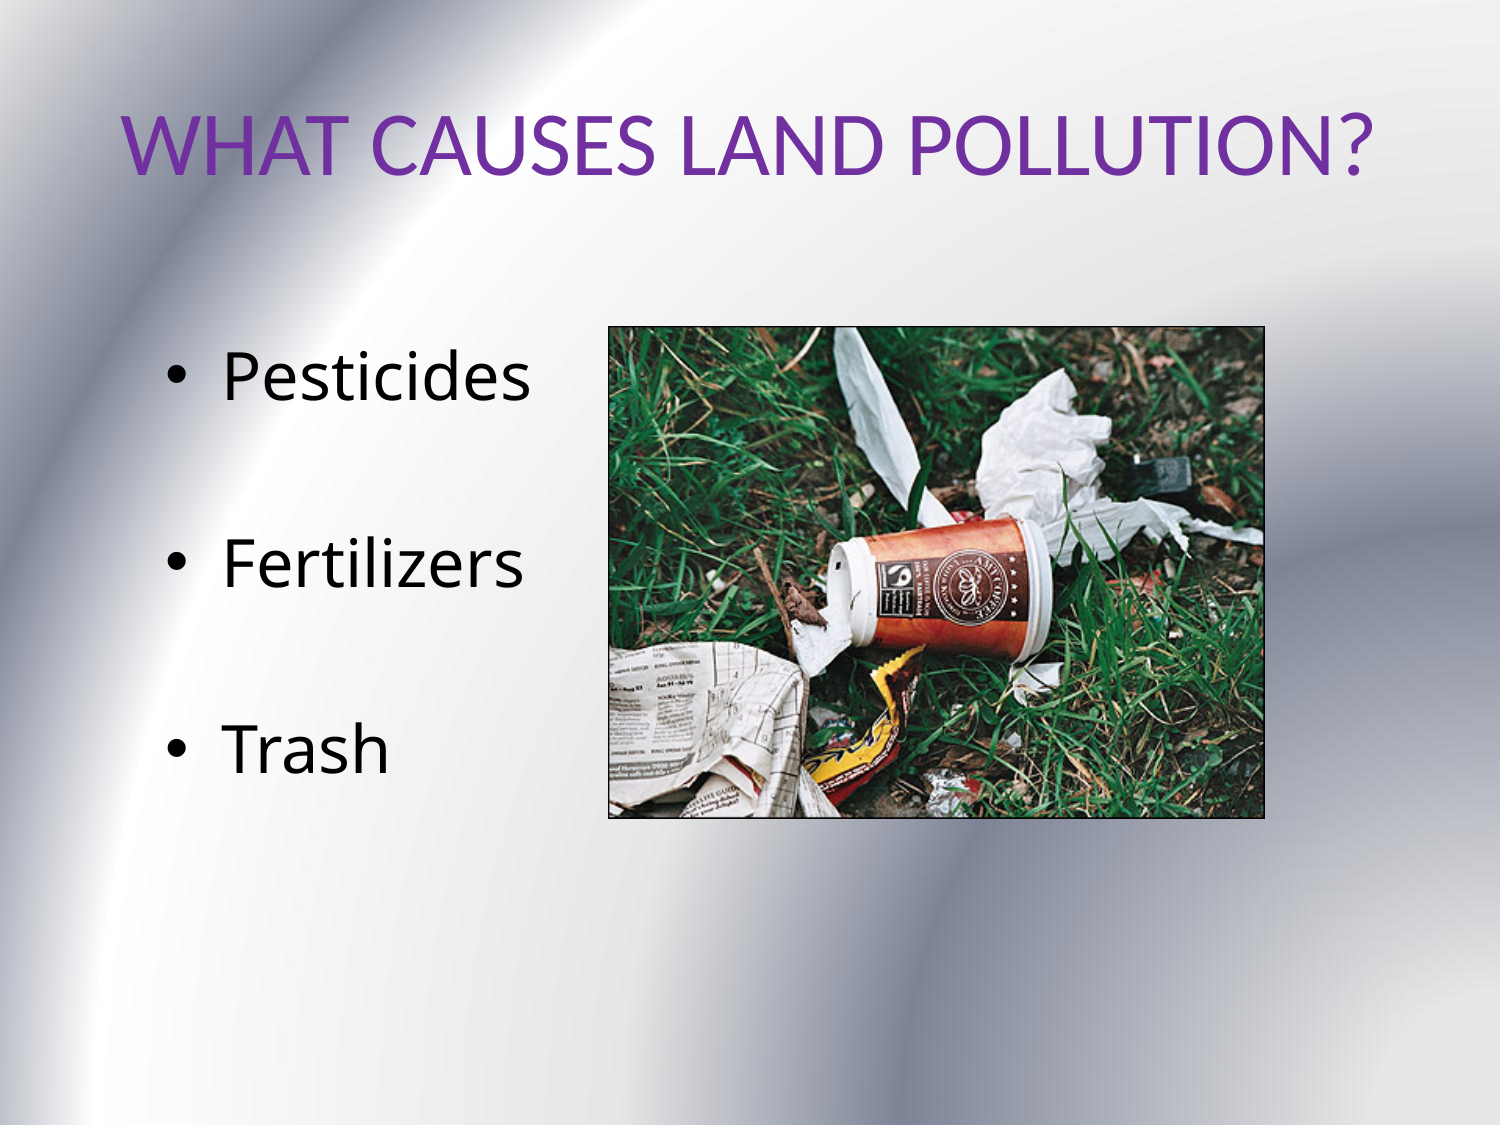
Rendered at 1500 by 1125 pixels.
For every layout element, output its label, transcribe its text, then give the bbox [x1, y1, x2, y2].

picture [0, 0, 1500, 1125]
title WHAT CAUSES LAND POLLUTION? [75, 45, 1425, 233]
list Pesticides Fertilizers Trash [150, 326, 1500, 1005]
